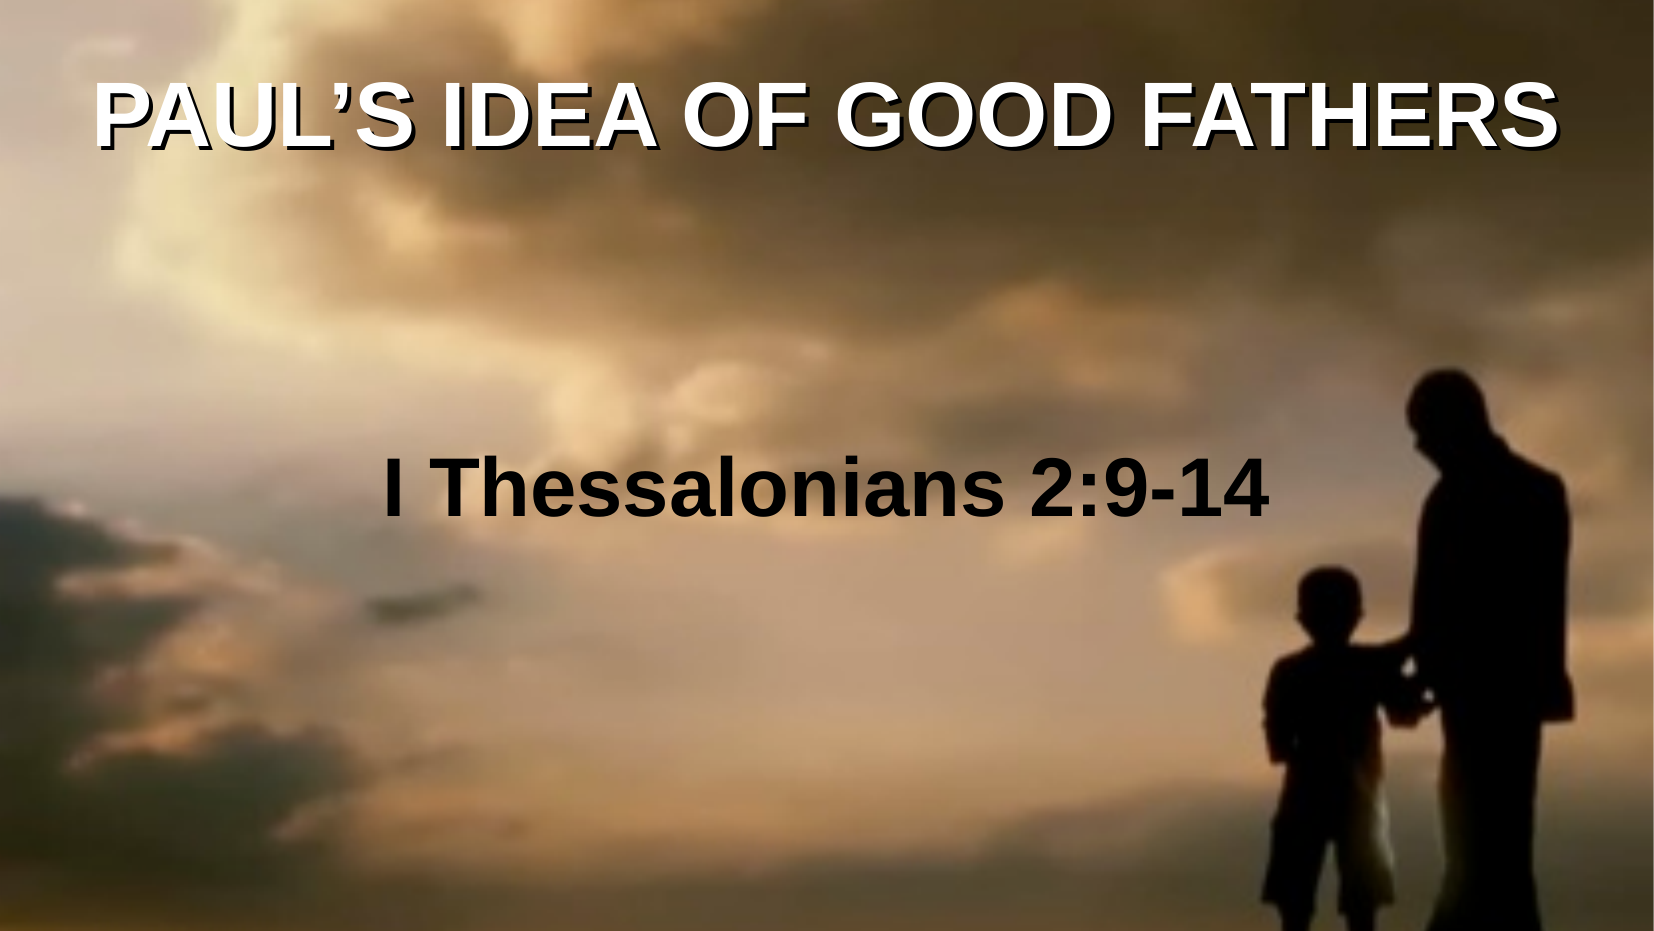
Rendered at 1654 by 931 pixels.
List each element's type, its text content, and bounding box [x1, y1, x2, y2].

title PAUL’S IDEA OF GOOD FATHERS [82, 37, 1571, 193]
picture [0, 0, 1654, 931]
subtitle I Thessalonians 2:9-14 [82, 217, 1571, 758]
